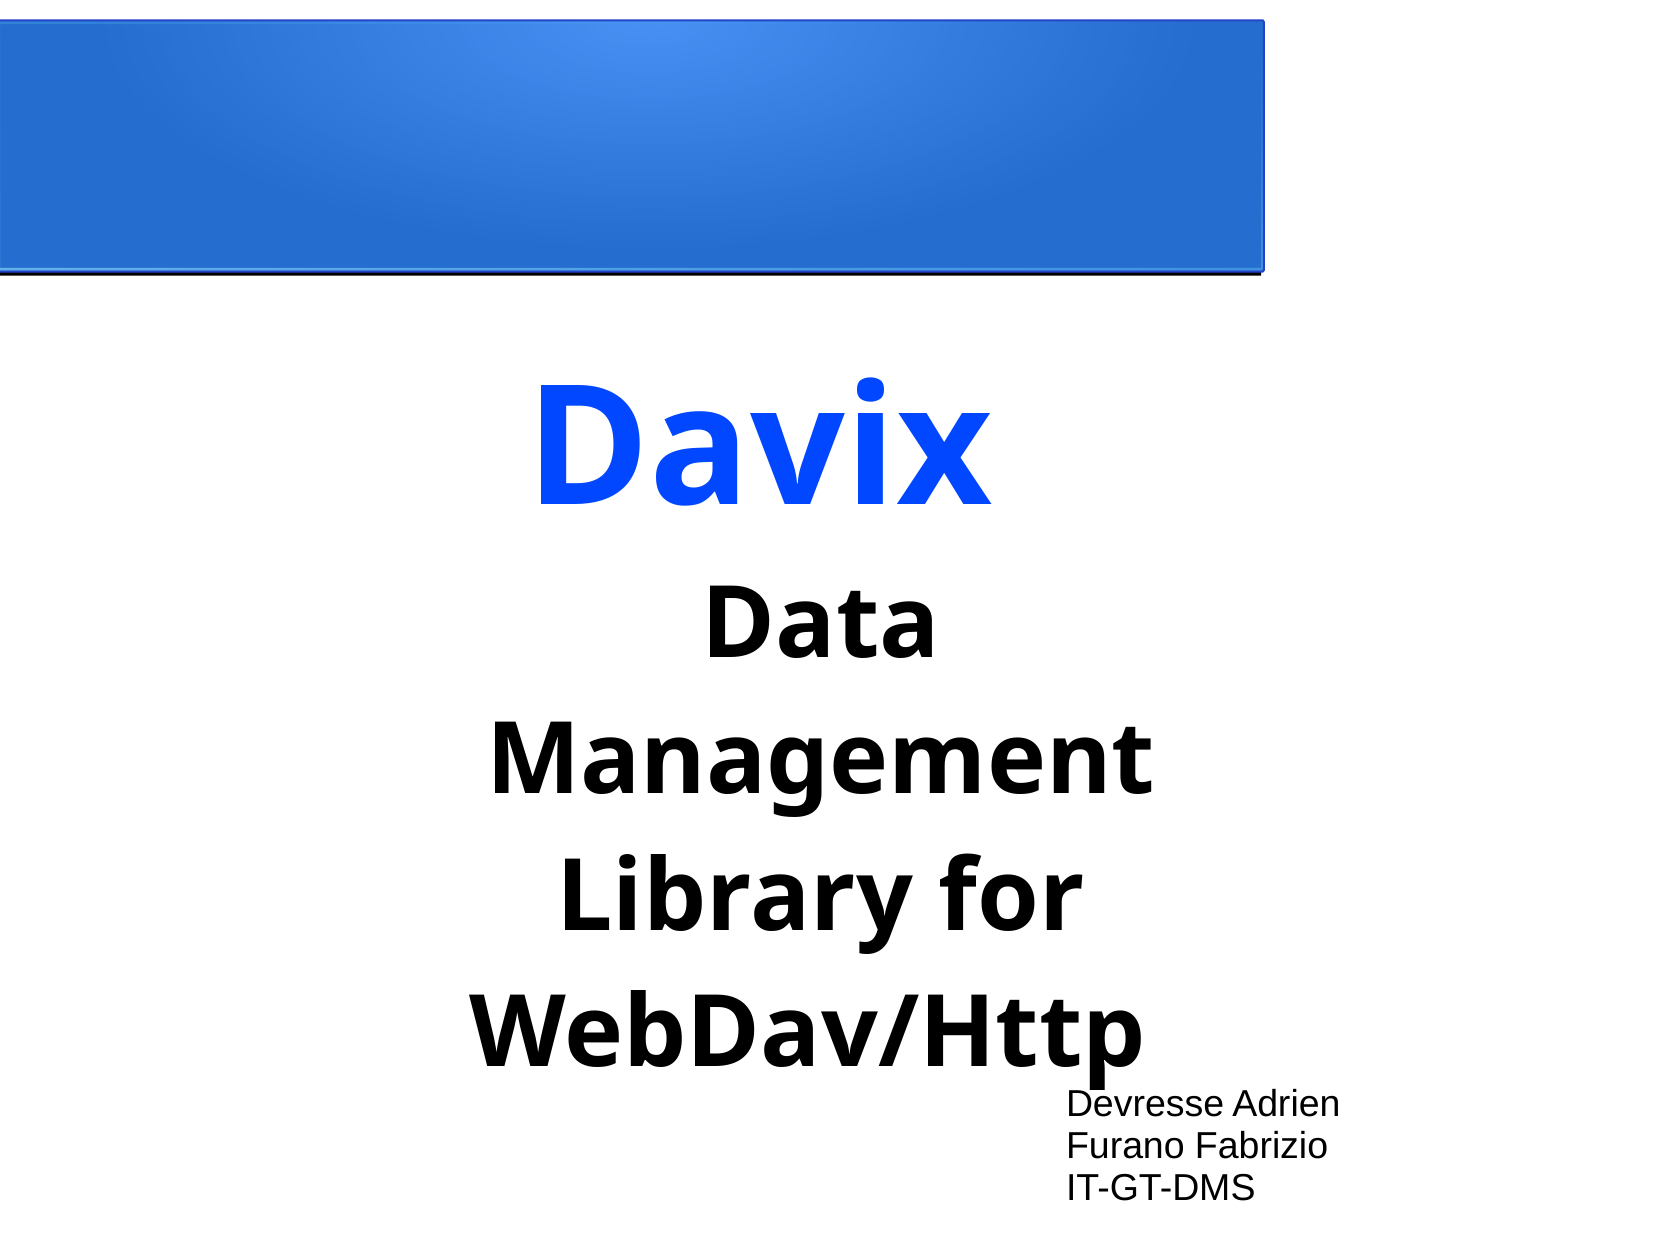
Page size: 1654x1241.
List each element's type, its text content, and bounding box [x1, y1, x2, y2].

text_box Davix [1105, 1022, 1126, 1055]
text_box Devresse Adrien Furano Fabrizio IT-GT-DMS [1051, 1074, 1654, 1216]
text_box Data Management Library for WebDav/Http [342, 543, 1300, 919]
text_box Davix [129, 318, 1477, 1227]
